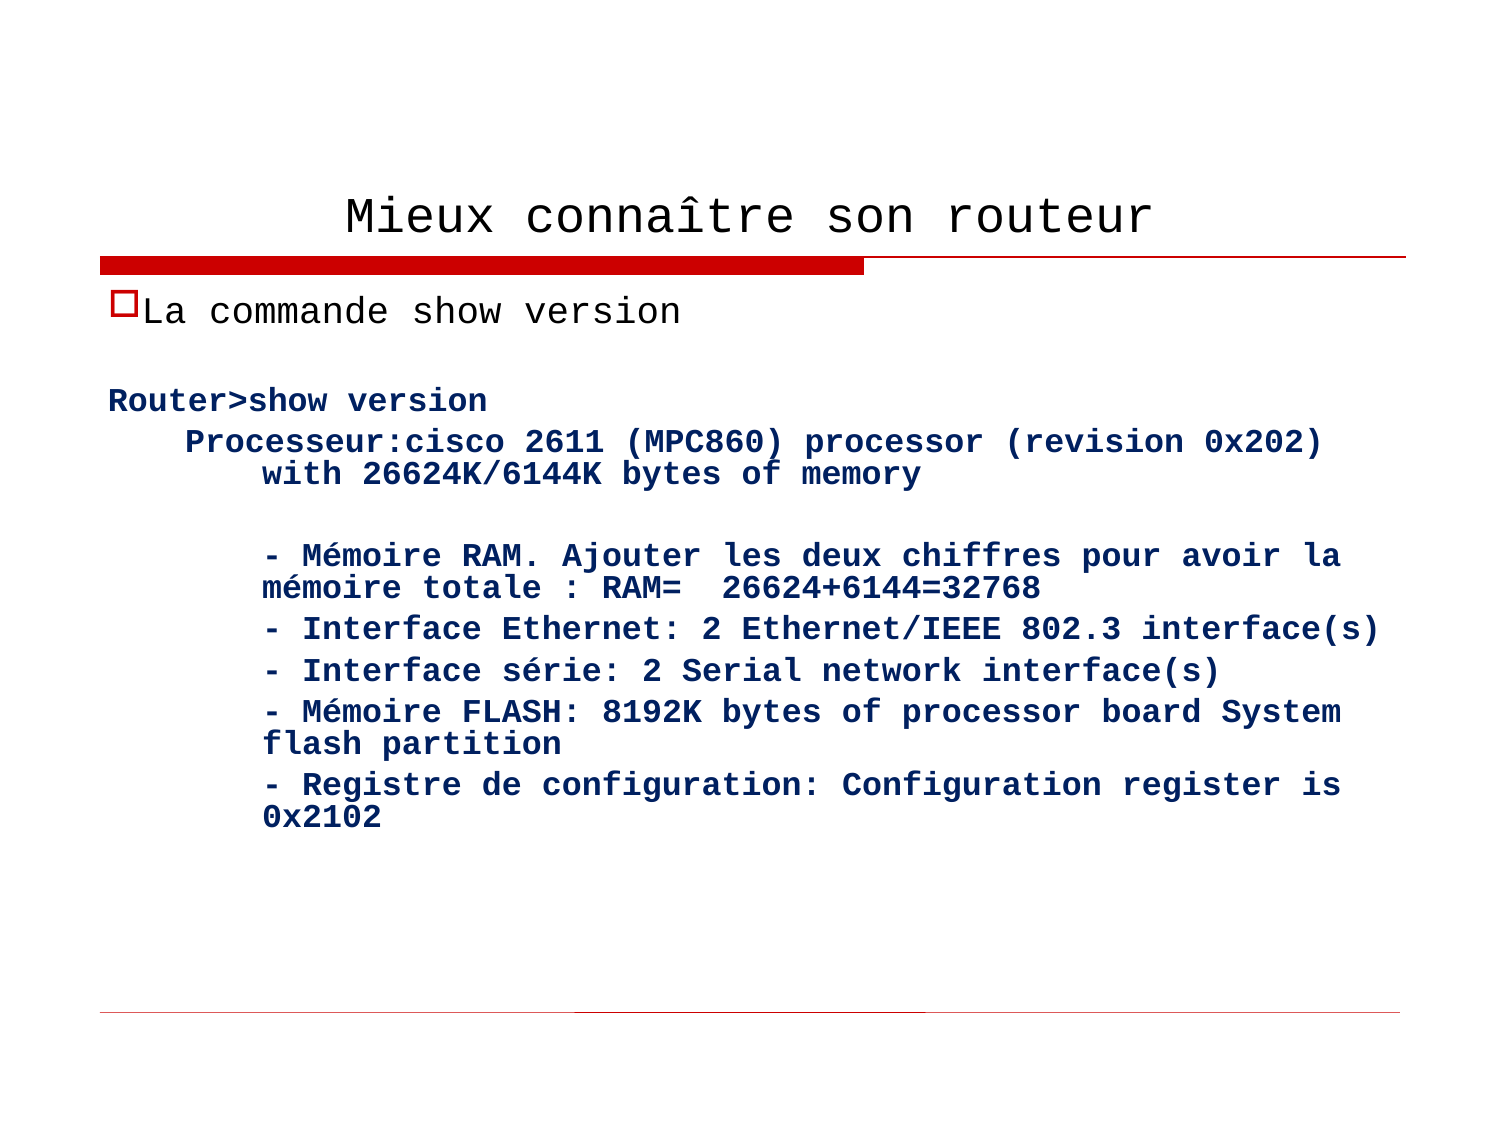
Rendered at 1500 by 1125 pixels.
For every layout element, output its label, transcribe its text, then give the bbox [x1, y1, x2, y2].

title Mieux connaître son routeur [94, 50, 1407, 250]
list La commande show version Router>show version Processeur:cisco 2611 (MPC860) processor (revision 0x202) with 26624K/6144K bytes of memory - Mémoire RAM. Ajouter les deux chiffres pour avoir la mémoire totale : RAM= 26624+6144=32768 - Interface Ethernet: 2 Ethernet/IEEE 802.3 interface(s) - Interface série: 2 Serial network interface(s) - Mémoire FLASH: 8192K bytes of processor board System flash partition - Registre de configuration: Configuration register is 0x2102 [92, 287, 1406, 839]
